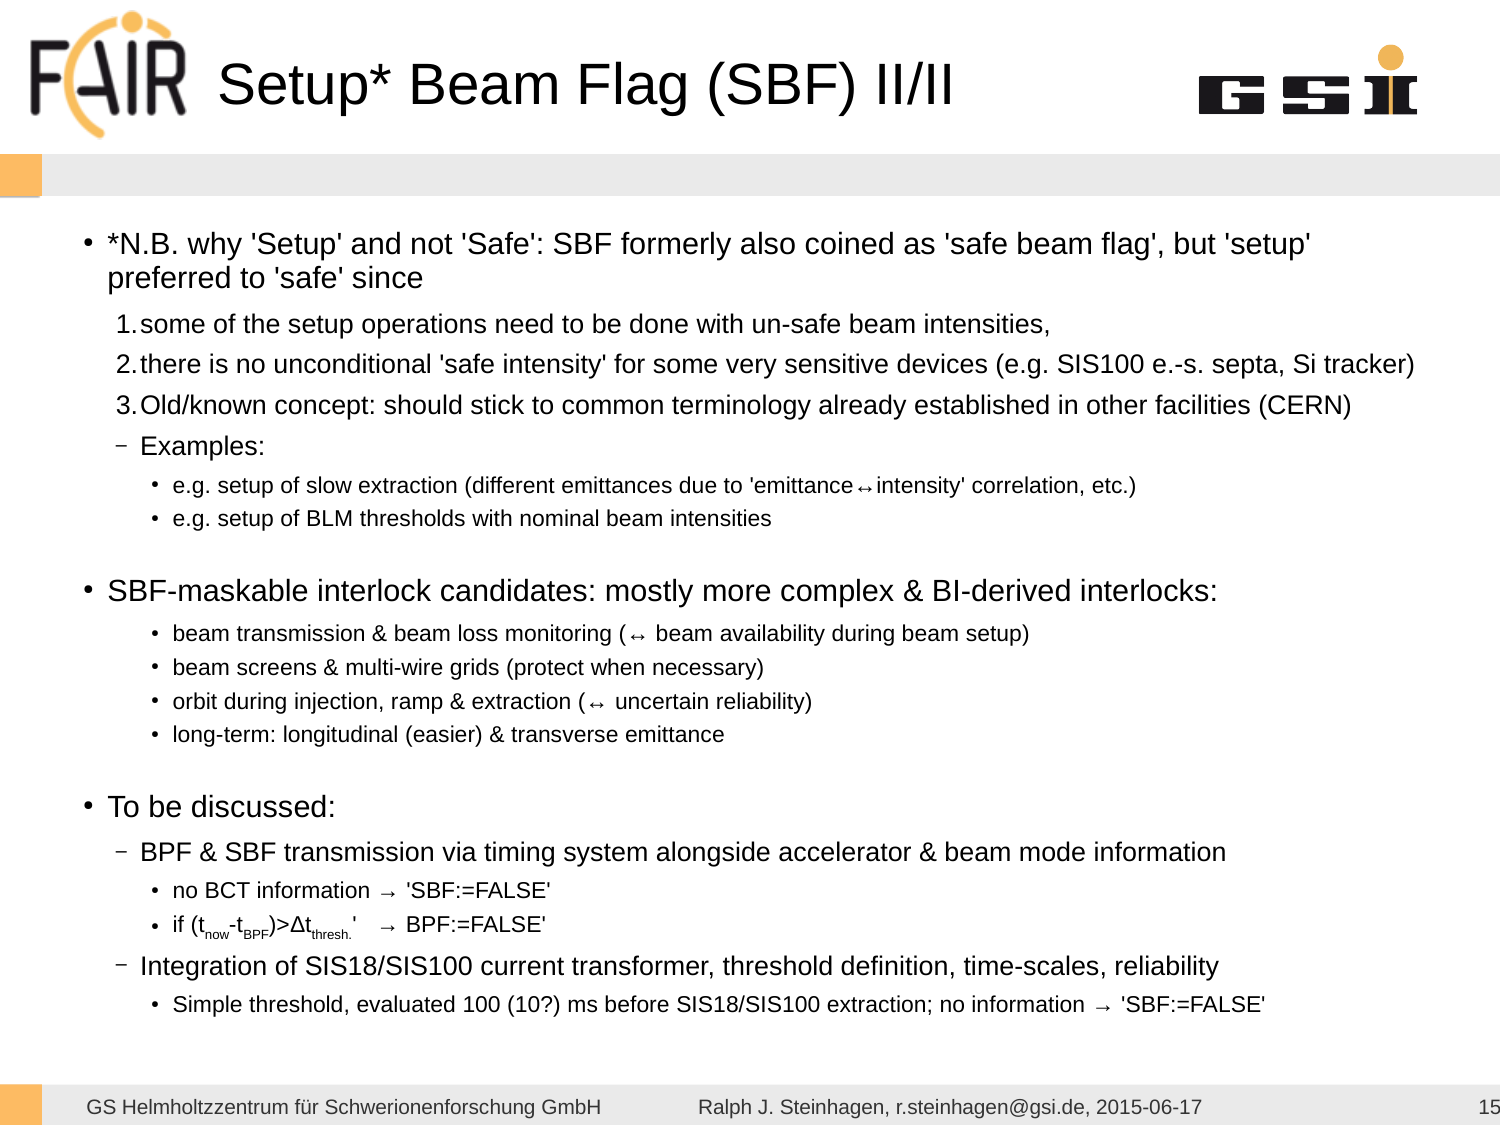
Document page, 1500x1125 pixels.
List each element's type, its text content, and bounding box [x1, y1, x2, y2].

title Setup* Beam Flag (SBF) II/II [217, 20, 1109, 147]
picture [1197, 42, 1419, 117]
list *N.B. why 'Setup' and not 'Safe': SBF formerly also coined as 'safe beam flag', but 'setup' preferred to 'safe' since some of the setup operations need to be done with un-safe beam intensities, there is no unconditional 'safe intensity' for some very sensitive devices (e.g. SIS100 e.-s. septa, Si tracker) Old/known concept: should stick to common terminology already established in other facilities (CERN) Examples: e.g. setup of slow extraction (different emittances due to 'emittance↔intensity' correlation, etc.) e.g. setup of BLM thresholds with nominal beam intensities SBF-maskable interlock candidates: mostly more complex & BI-derived interlocks: beam transmission & beam loss monitoring (↔ beam availability during beam setup) beam screens & multi-wire grids (protect when necessary) orbit during injection, ramp & extraction (↔ uncertain reliability) long-term: longitudinal (easier) & transverse emittance To be discussed: BPF & SBF transmission via timing system alongside accelerator & beam mode information no BCT information → 'SBF:=FALSE' if (tnow-tBPF)>Δtthresh.' → BPF:=FALSE' Integration of SIS18/SIS100 current transformer, threshold definition, time-scales, reliability Simple threshold, evaluated 100 (10?) ms before SIS18/SIS100 extraction; no information → 'SBF:=FALSE' [75, 226, 1425, 1050]
picture [30, 9, 187, 141]
